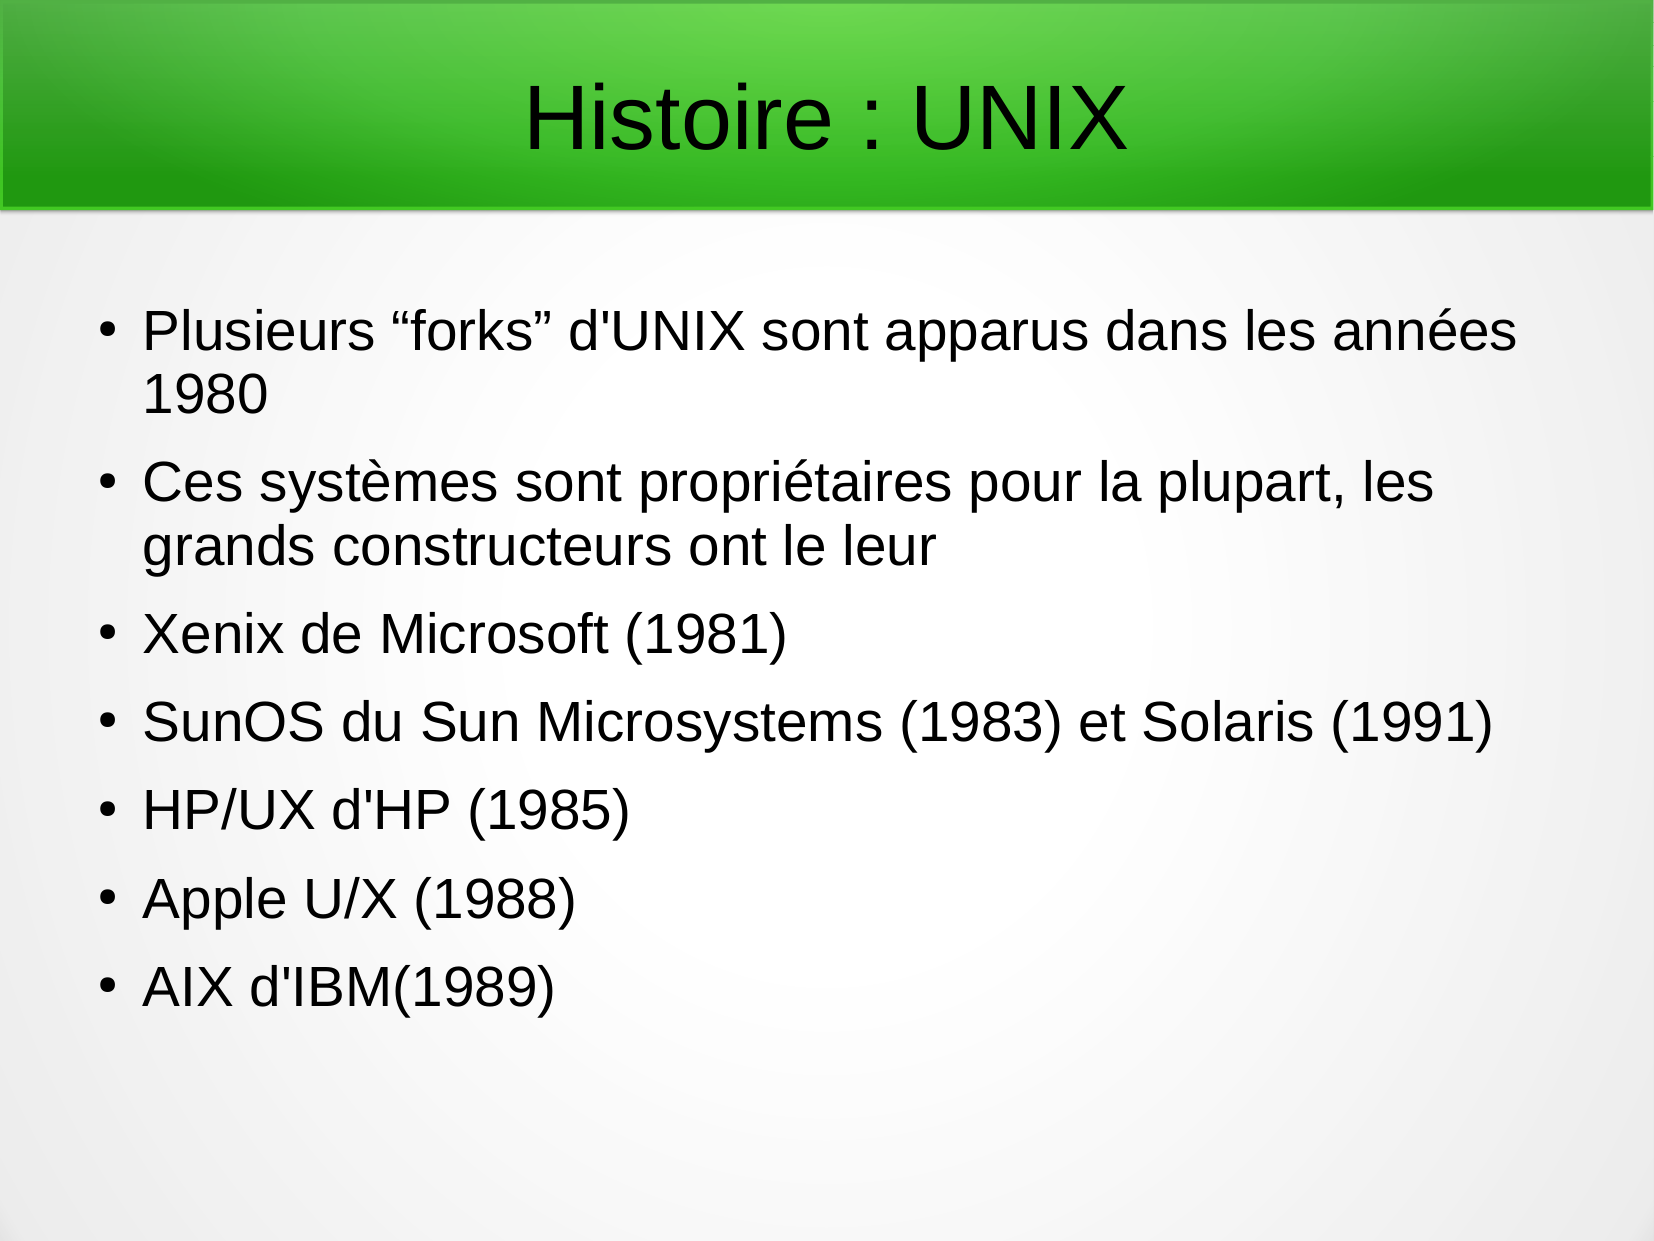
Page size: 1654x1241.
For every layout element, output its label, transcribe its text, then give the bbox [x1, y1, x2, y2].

title Histoire : UNIX [82, 47, 1571, 189]
list Plusieurs “forks” d'UNIX sont apparus dans les années 1980 Ces systèmes sont propriétaires pour la plupart, les grands constructeurs ont le leur Xenix de Microsoft (1981) SunOS du Sun Microsystems (1983) et Solaris (1991) HP/UX d'HP (1985) Apple U/X (1988) AIX d'IBM(1989) [82, 299, 1571, 1019]
